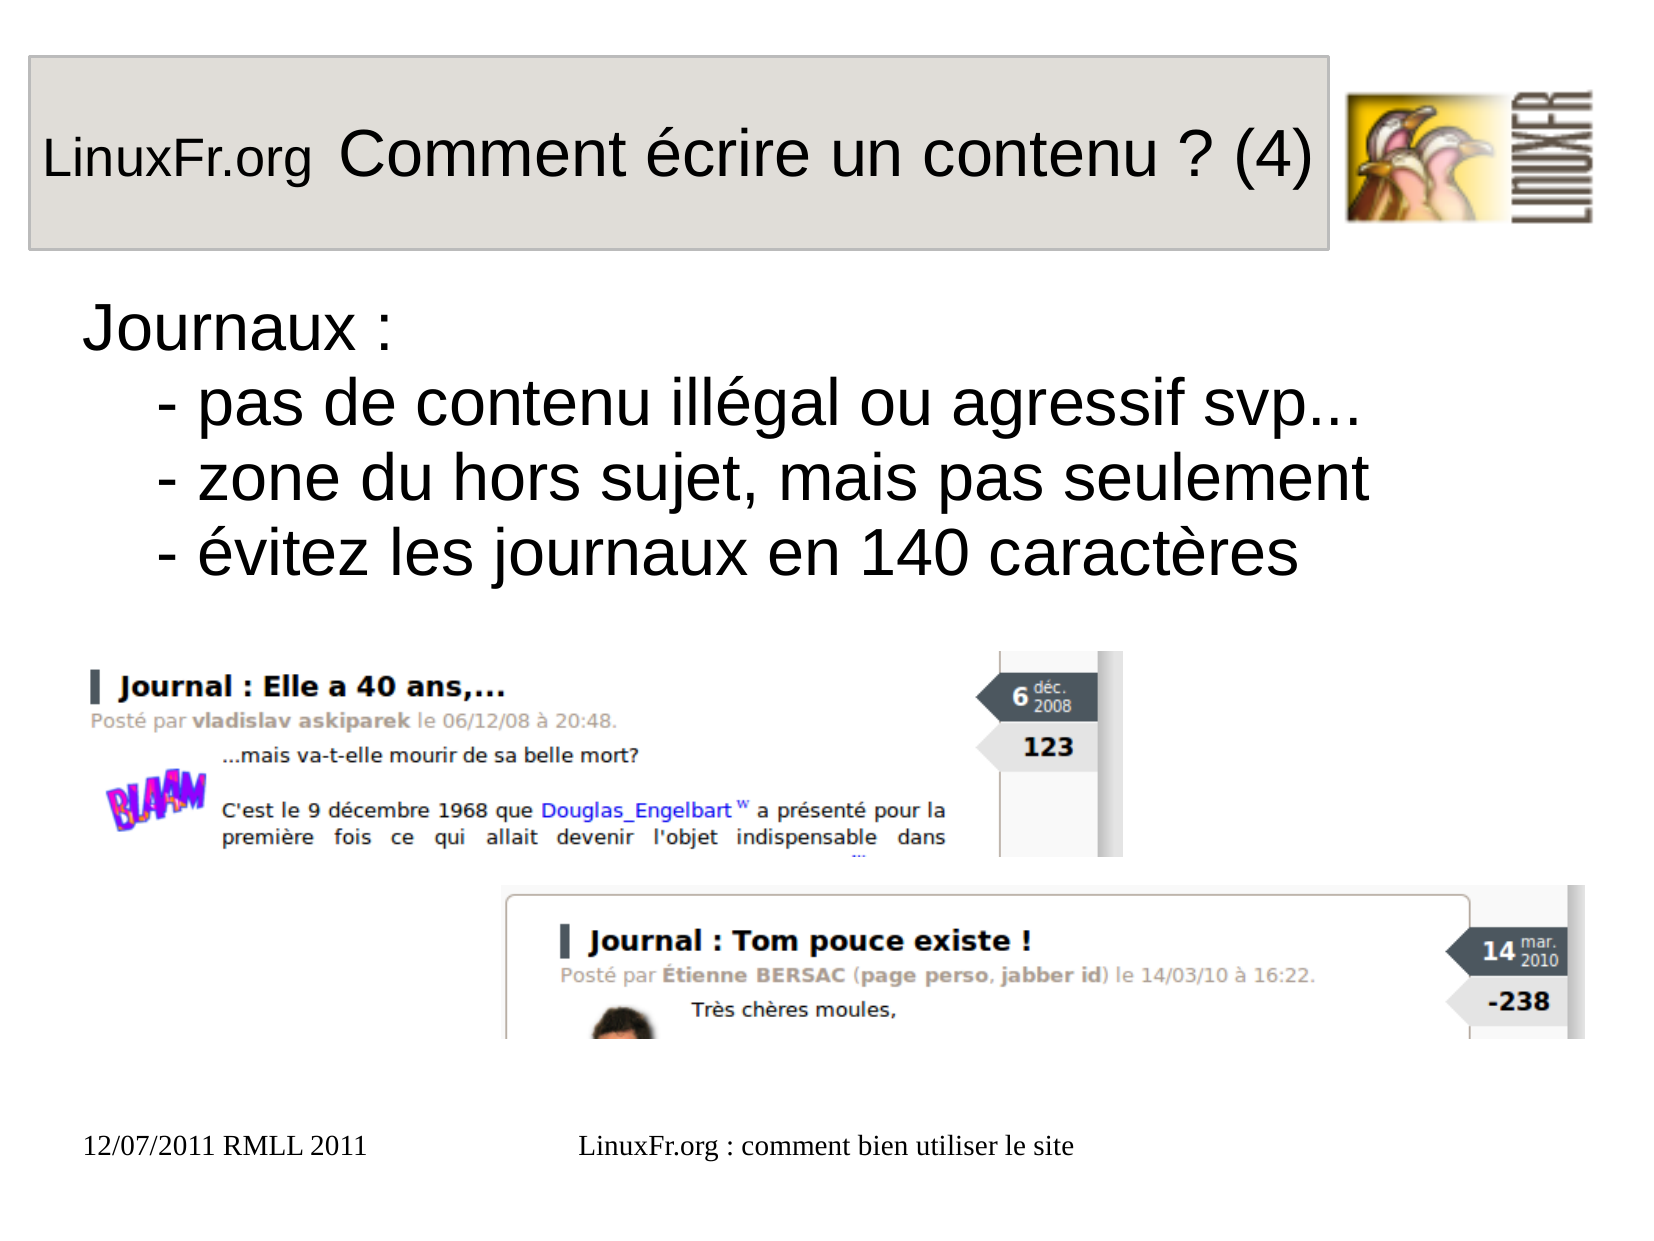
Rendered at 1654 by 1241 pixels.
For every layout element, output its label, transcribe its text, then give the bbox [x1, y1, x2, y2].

picture [1341, 88, 1601, 229]
picture [75, 651, 1123, 857]
subtitle Journaux : - pas de contenu illégal ou agressif svp... - zone du hors sujet, mais pas seulement - évitez les journaux en 140 caractères [82, 290, 1571, 1094]
title LinuxFr.org Comment écrire un contenu ? (4) [29, 56, 1329, 250]
picture [501, 885, 1585, 1039]
